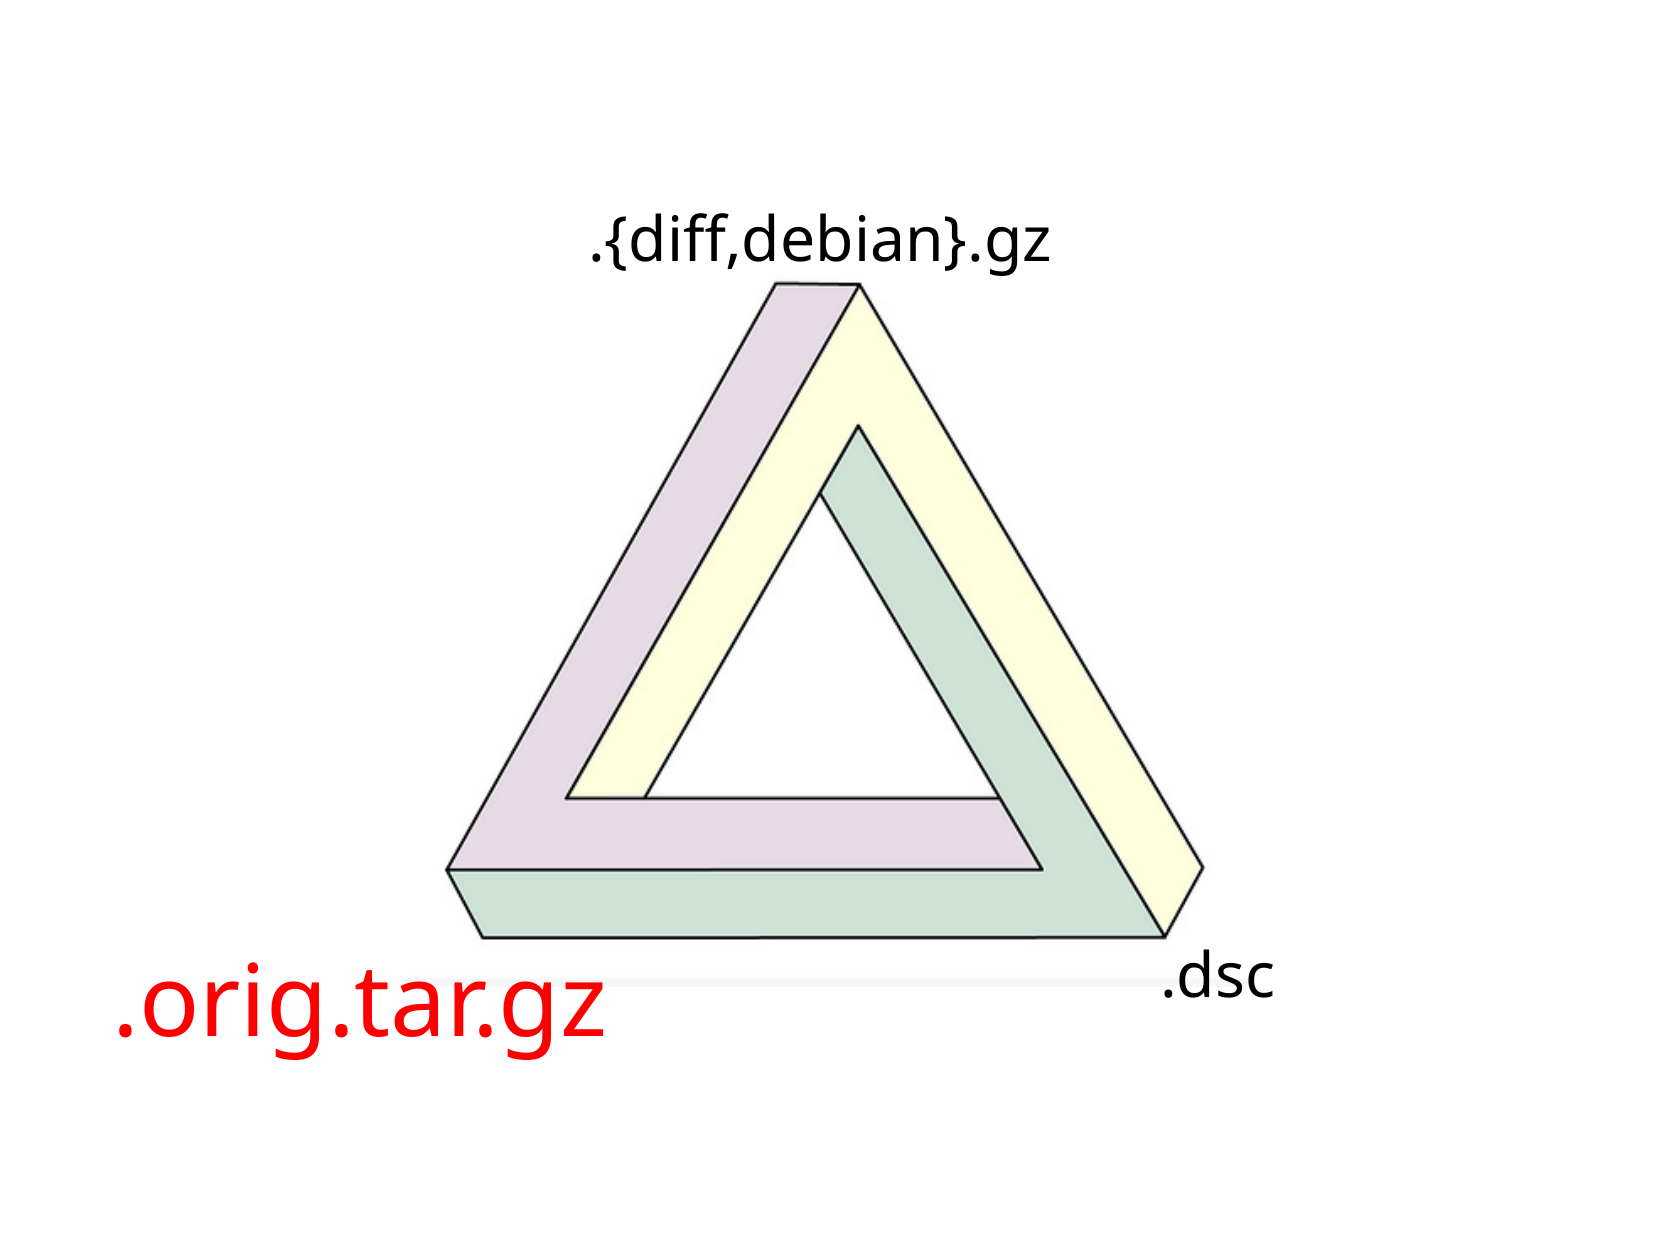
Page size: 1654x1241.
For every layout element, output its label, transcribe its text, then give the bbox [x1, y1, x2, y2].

text_box .{diff,debian}.gz [573, 187, 1050, 273]
picture [405, 246, 1248, 987]
text_box .orig.tar.gz [97, 921, 612, 1049]
text_box .dsc [1145, 923, 1285, 1037]
